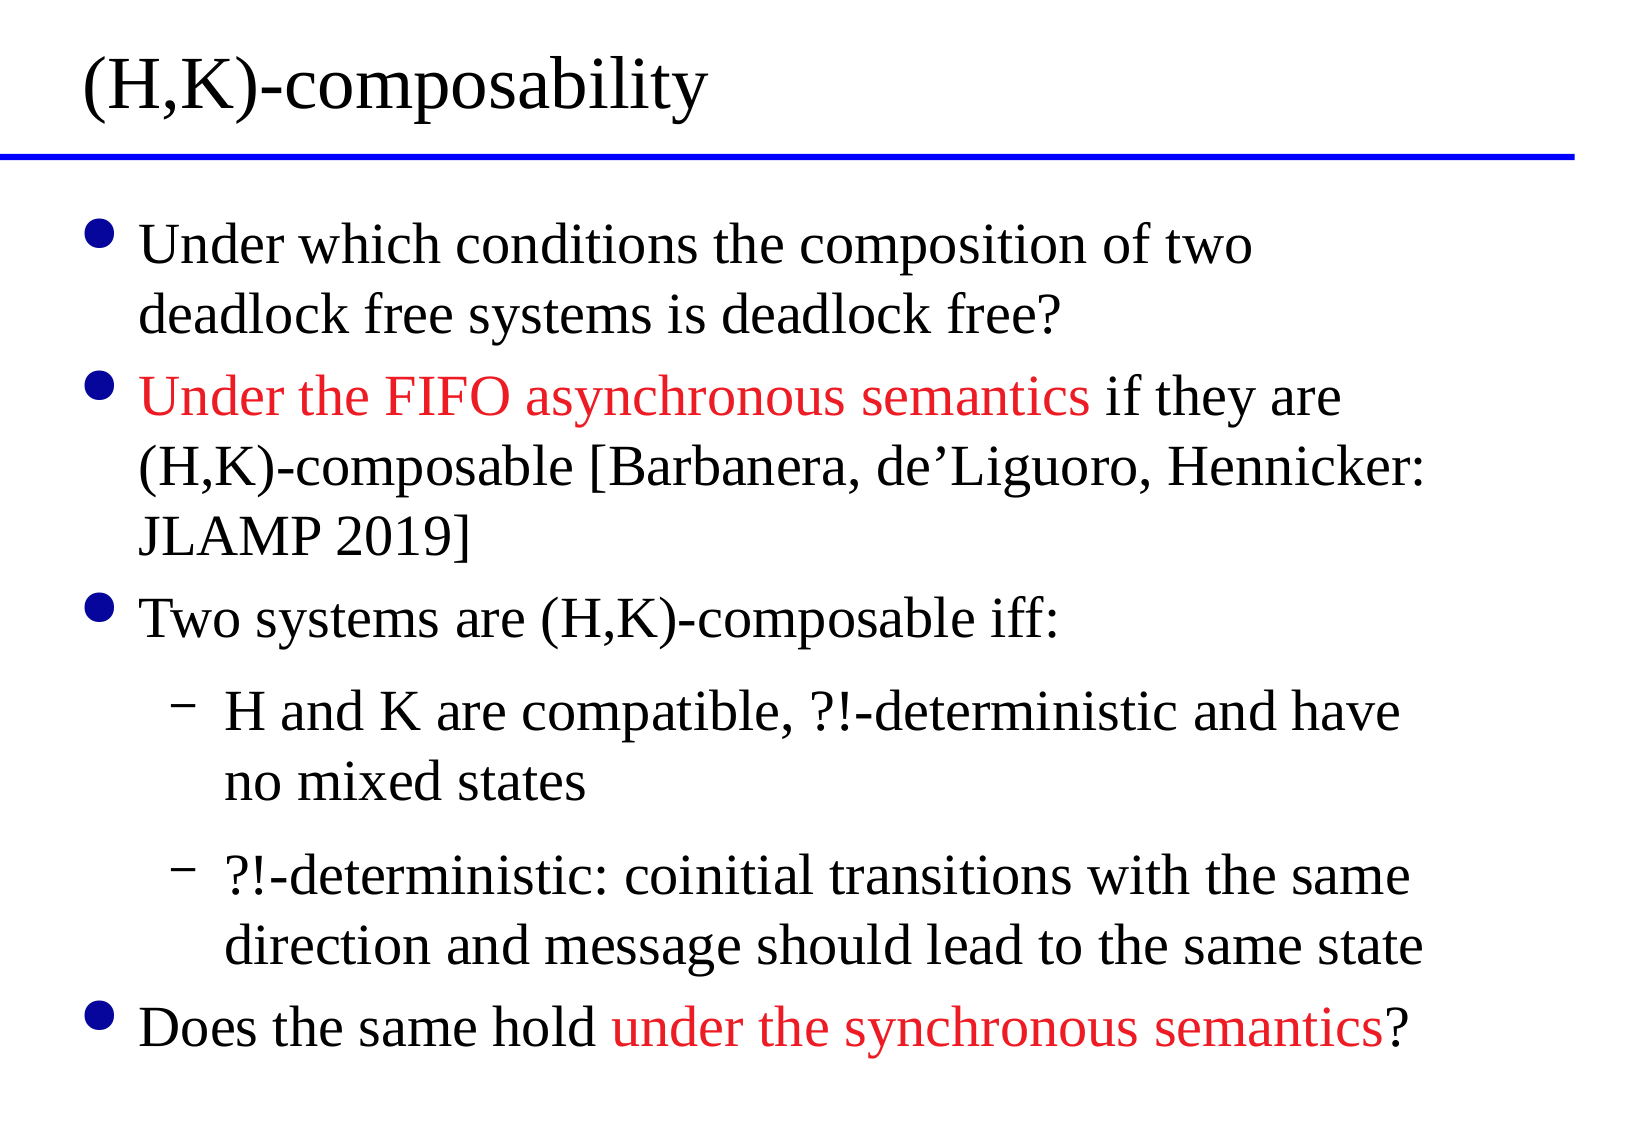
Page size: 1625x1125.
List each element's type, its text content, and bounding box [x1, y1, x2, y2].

list Under which conditions the composition of two deadlock free systems is deadlock free? Under the FIFO asynchronous semantics if they are (H,K)-composable [Barbanera, de’Liguoro, Hennicker: JLAMP 2019] Two systems are (H,K)-composable iff: H and K are compatible, ?!-deterministic and have no mixed states ?!-deterministic: coinitial transitions with the same direction and message should lead to the same state Does the same hold under the synchronous semantics? [67, 198, 1478, 1061]
title (H,K)-composability [67, 27, 1544, 131]
